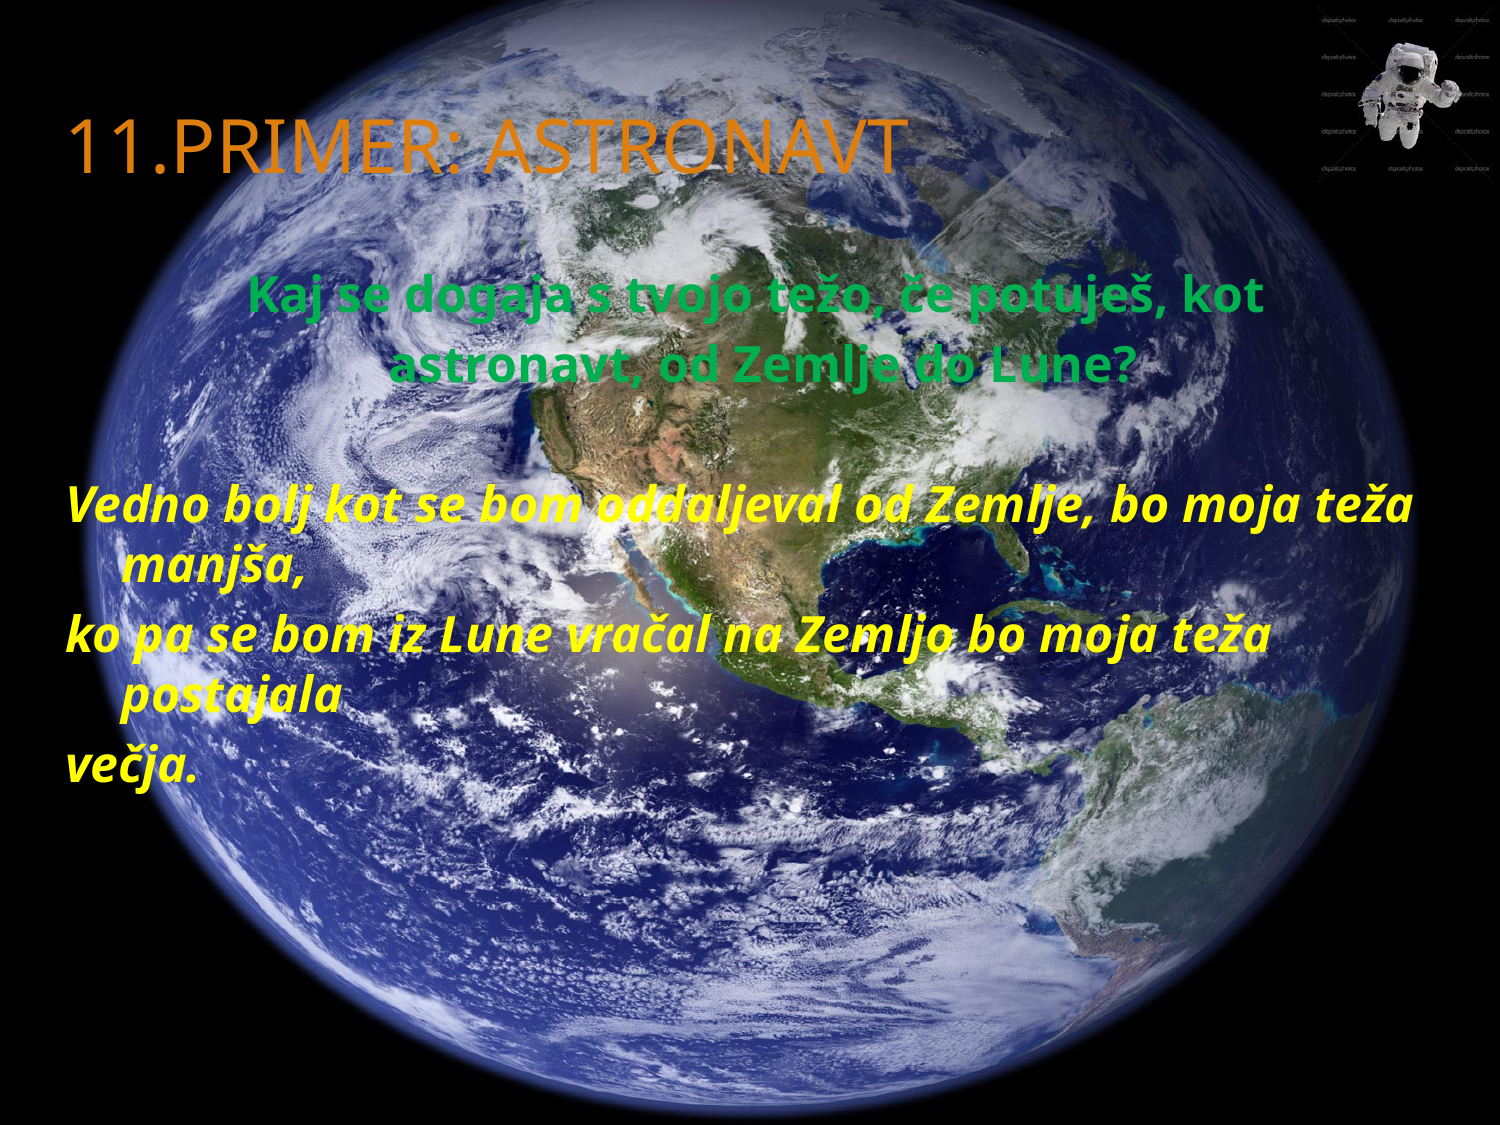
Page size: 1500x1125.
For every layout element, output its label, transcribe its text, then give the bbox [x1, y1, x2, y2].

list Kaj se dogaja s tvojo težo, če potuješ, kot astronavt, od Zemlje do Lune? Vedno bolj kot se bom oddaljeval od Zemlje, bo moja teža manjša, ko pa se bom iz Lune vračal na Zemljo bo moja teža postajala večja. [50, 254, 1475, 998]
title 11.primer: astronavt [50, 75, 1475, 213]
picture [0, 0, 1500, 1125]
